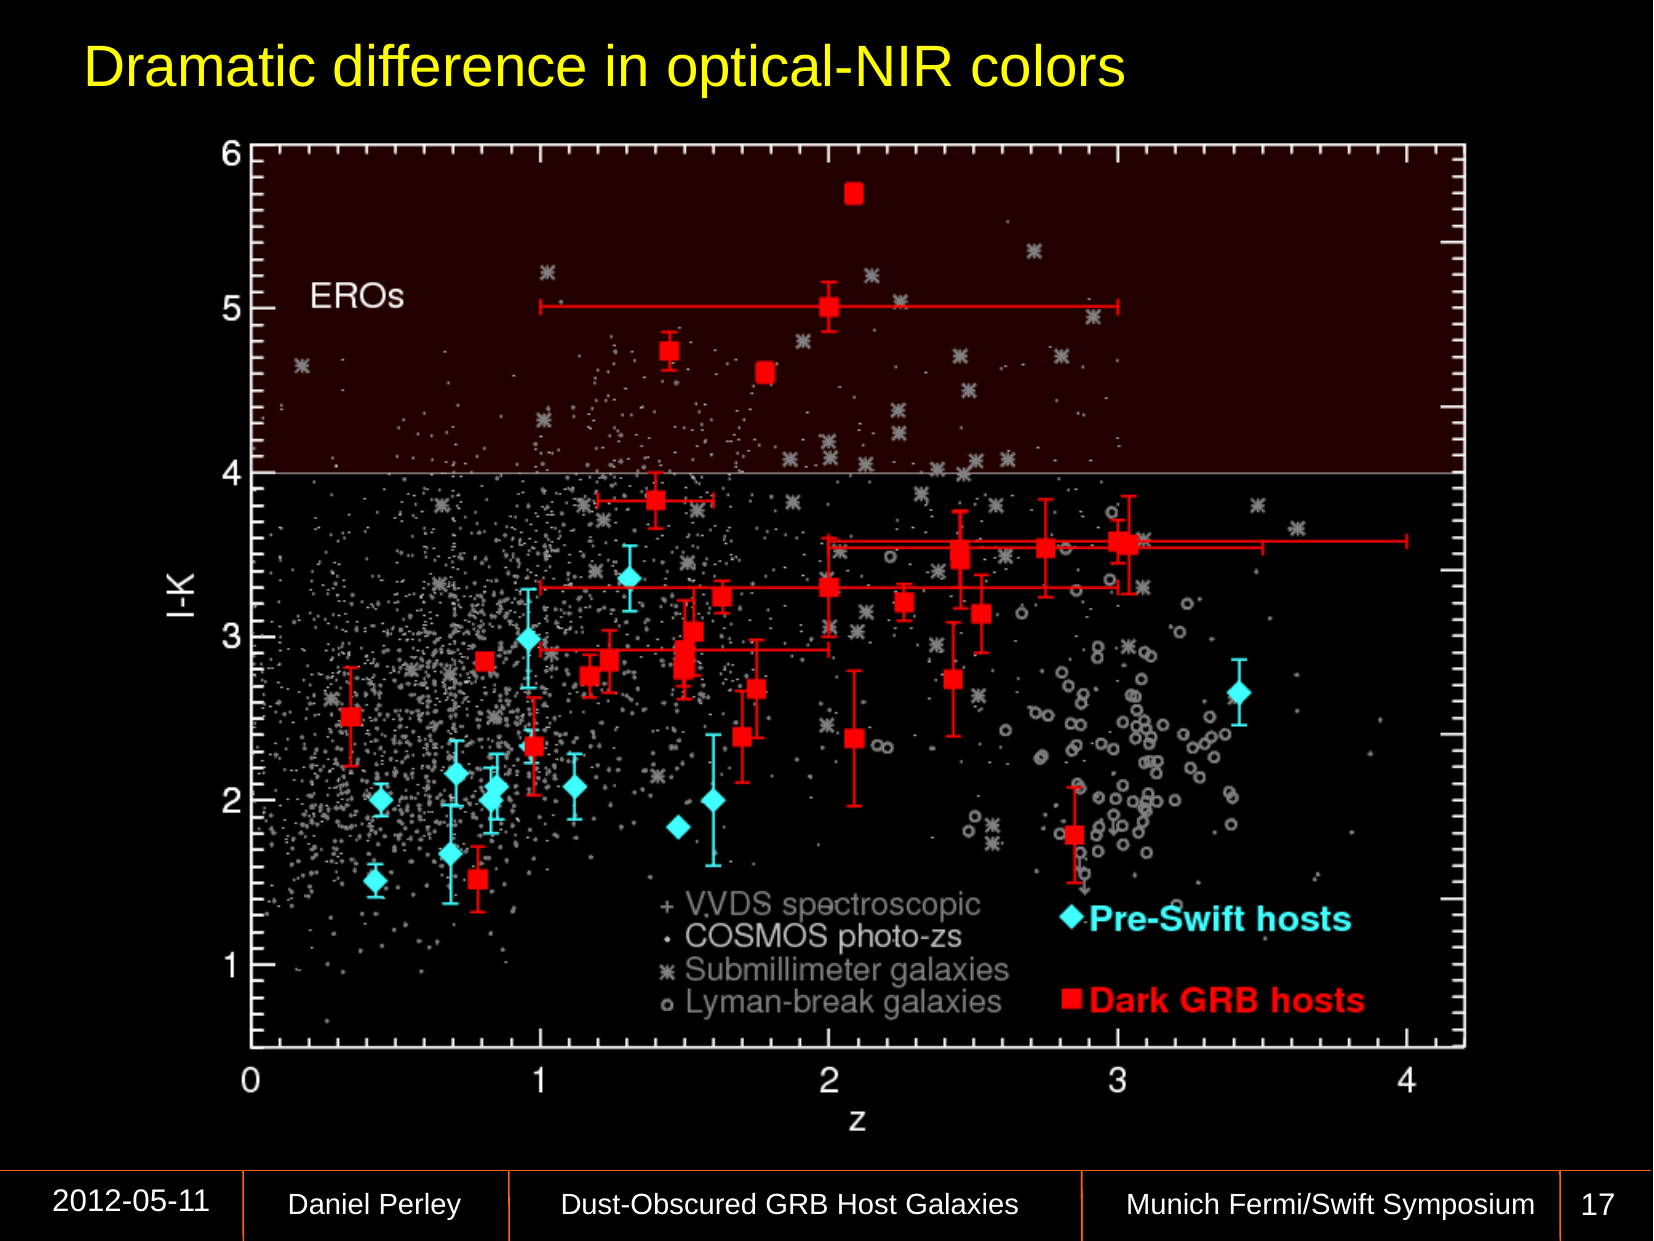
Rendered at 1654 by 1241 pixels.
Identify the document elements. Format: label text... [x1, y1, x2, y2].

picture [159, 134, 1476, 1139]
title Dramatic difference in optical-NIR colors [83, 33, 1573, 100]
